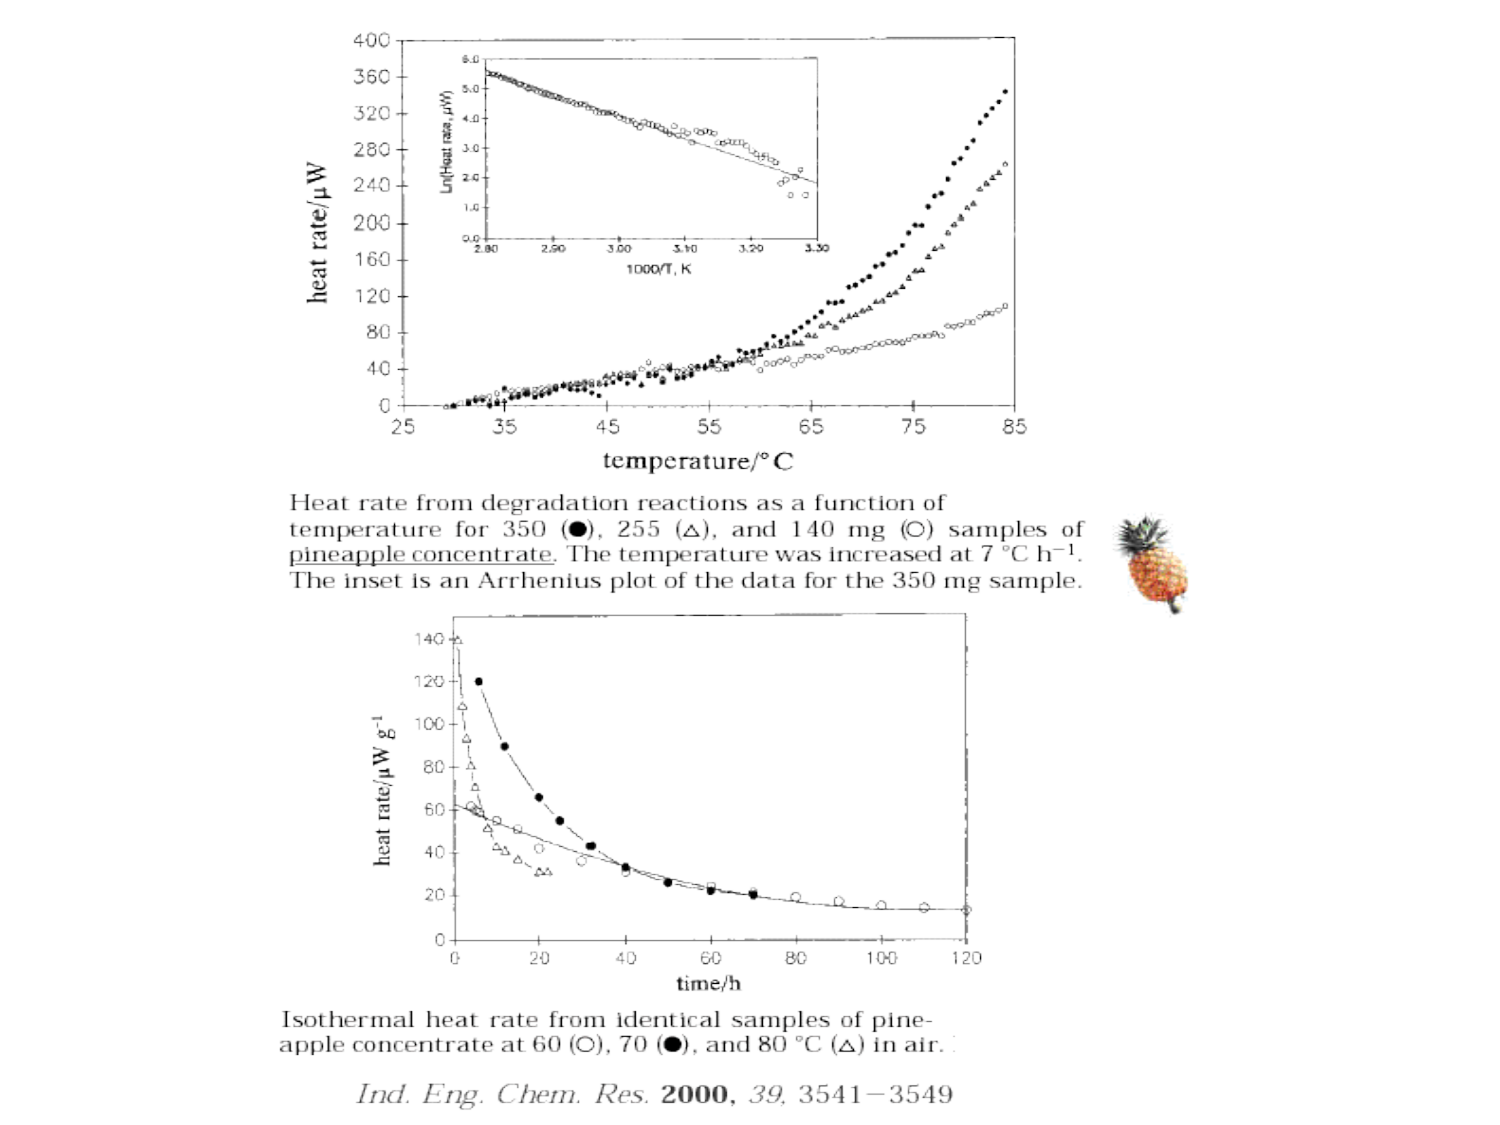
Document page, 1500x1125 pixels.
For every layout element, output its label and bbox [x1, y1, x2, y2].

picture [212, 0, 1238, 1125]
